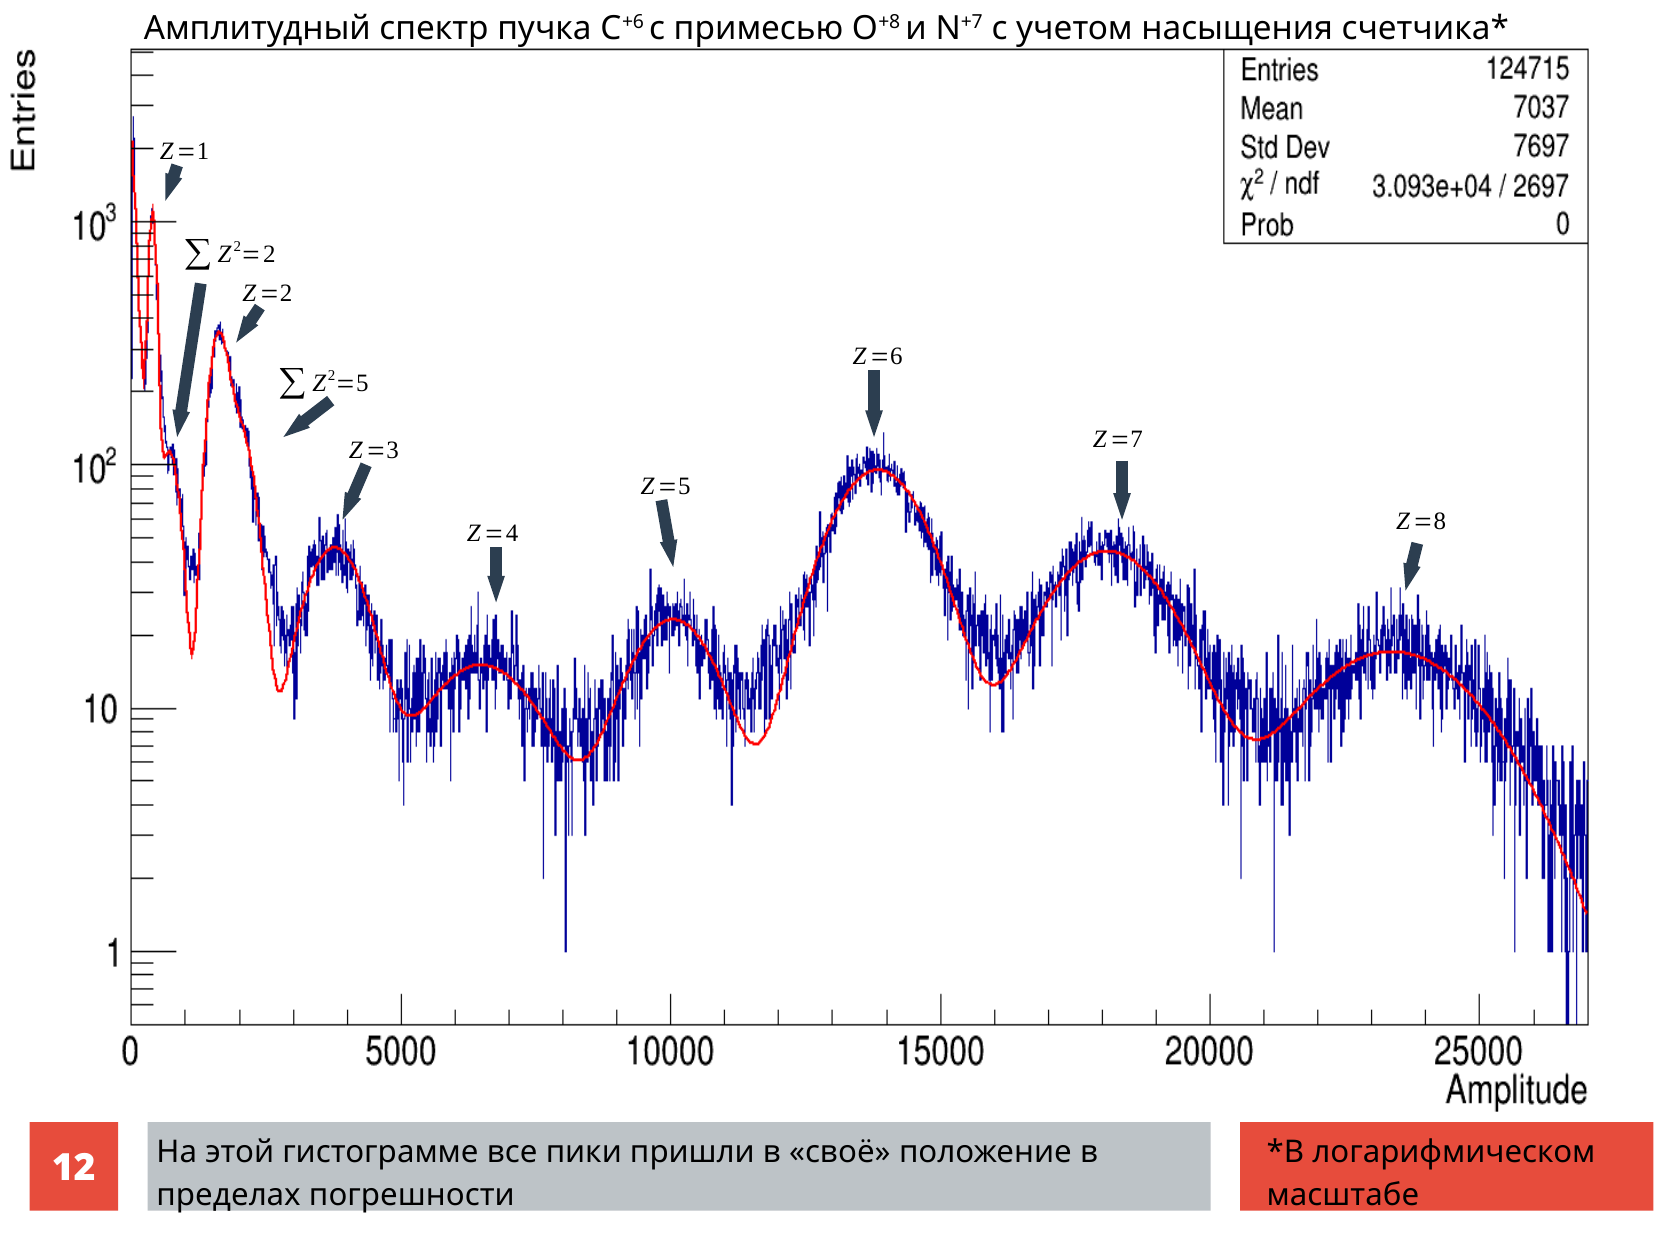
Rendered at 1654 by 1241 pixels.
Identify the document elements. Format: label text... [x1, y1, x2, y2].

chart [153, 137, 215, 166]
text_box *В логарифмическом масштабе [1251, 1122, 1654, 1241]
text_box На этой гистограмме все пики пришли в «своё» положение в пределах погрешности [141, 1123, 1205, 1241]
chart [236, 279, 299, 308]
chart [177, 237, 281, 272]
chart [271, 366, 376, 401]
picture [0, 56, 1654, 1123]
chart [460, 519, 525, 548]
chart [342, 437, 406, 465]
chart [1086, 425, 1150, 453]
chart [1389, 507, 1453, 536]
chart [846, 342, 910, 371]
chart [634, 472, 697, 501]
text_box Амплитудный спектр пучка С+6 с примесью О+8 и N+7 с учетом насыщения счетчика* [0, 0, 1654, 56]
